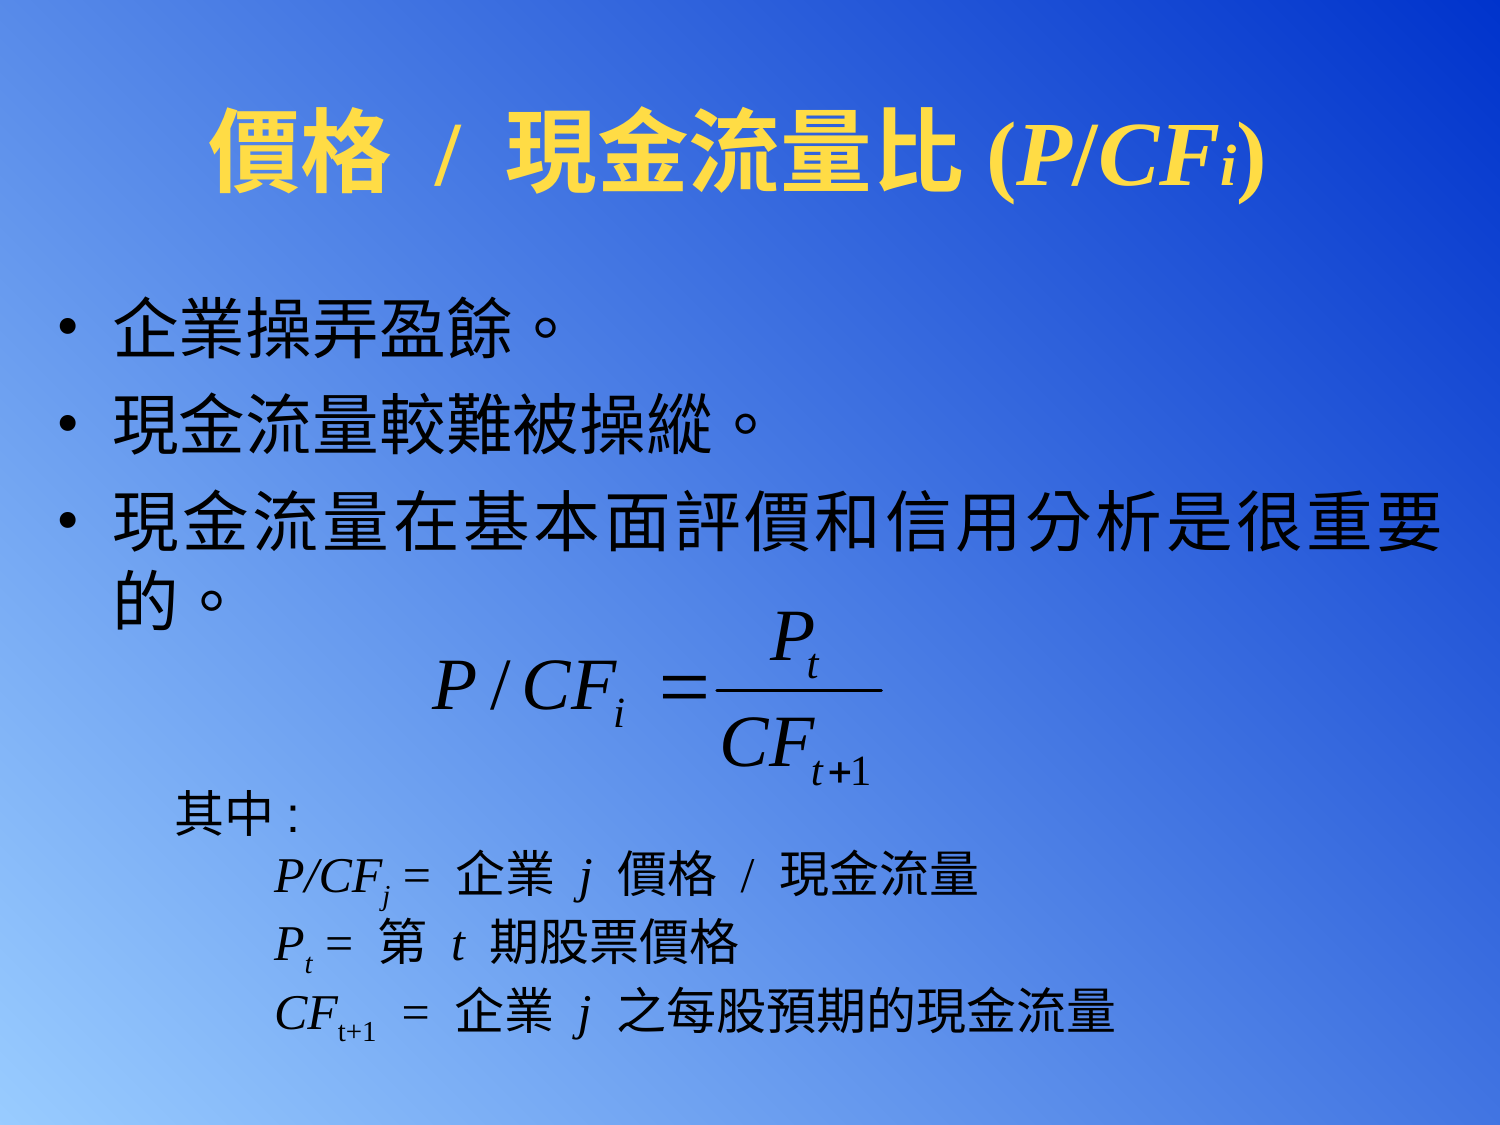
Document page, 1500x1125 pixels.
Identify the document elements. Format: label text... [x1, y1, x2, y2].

chart [419, 586, 895, 774]
text_box 其中: P/CFj = 企業 j 價格 / 現金流量 Pt = 第 t 期股票價格 CFt+1 = 企業 j 之每股預期的現金流量 [159, 774, 1294, 1056]
title 價格 / 現金流量比(P/CFi) [41, 54, 1436, 243]
list 企業操弄盈餘。 現金流量較難被操縱。 現金流量在基本面評價和信用分析是很重要的。 [41, 278, 1459, 954]
